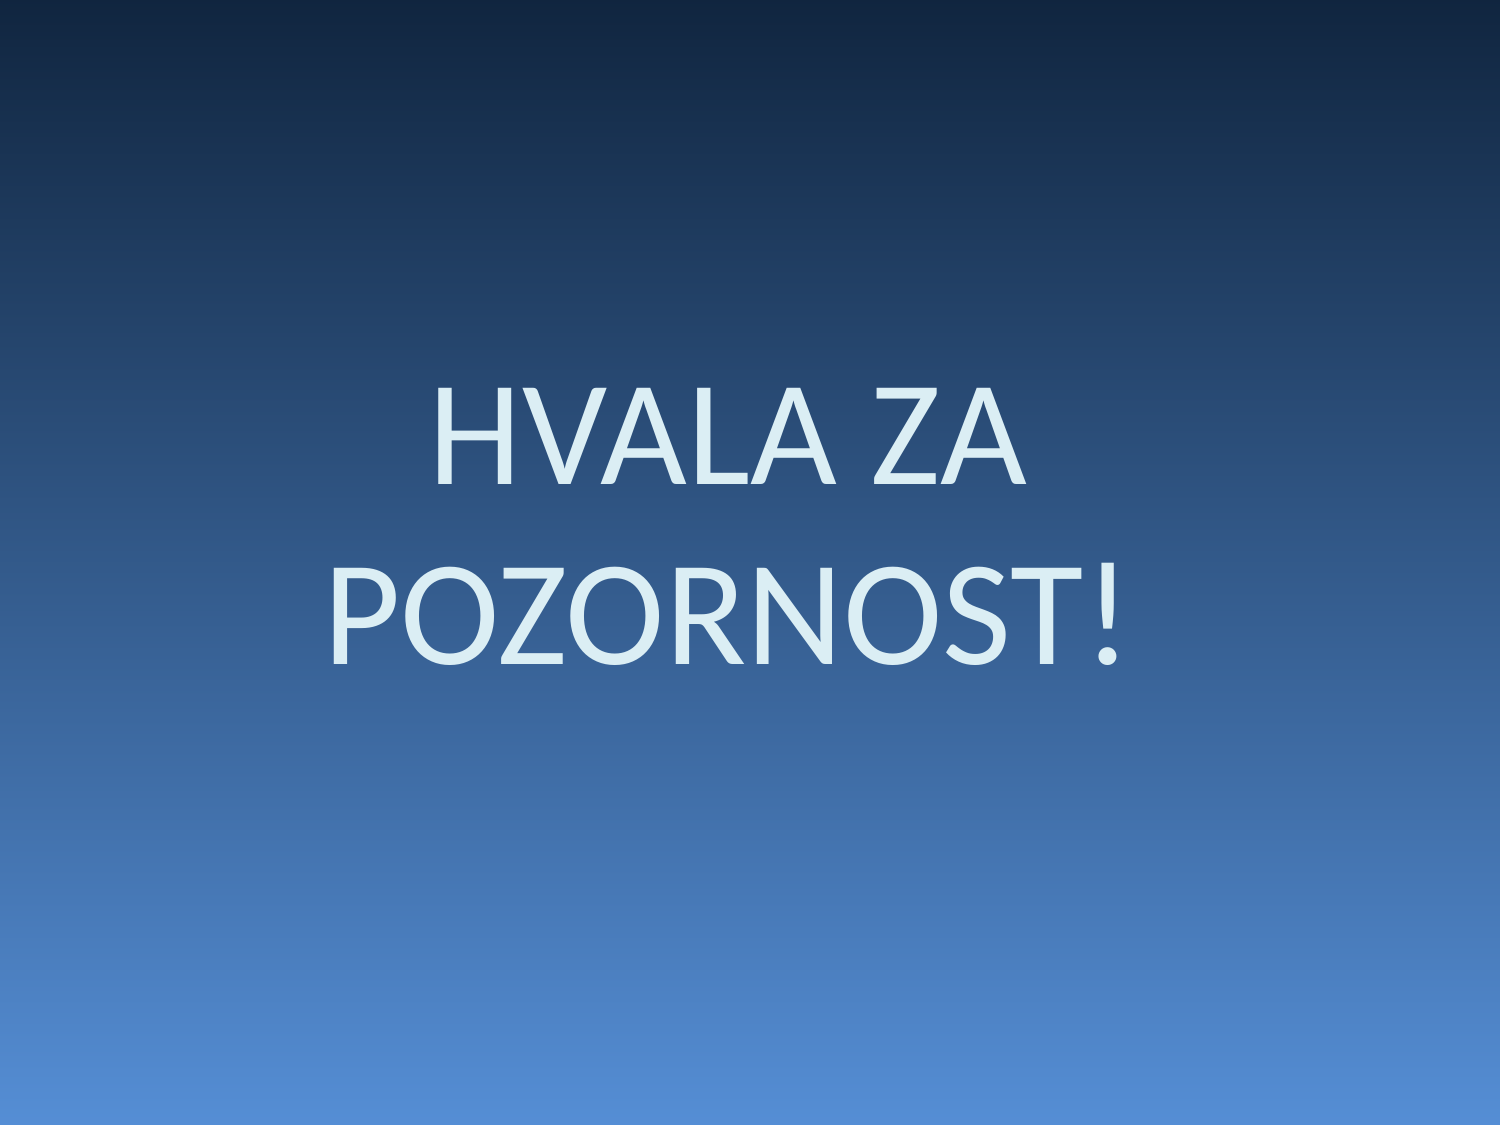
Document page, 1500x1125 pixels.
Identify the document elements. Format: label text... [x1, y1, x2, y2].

title HVALA ZA POZORNOST! [53, 420, 1404, 609]
